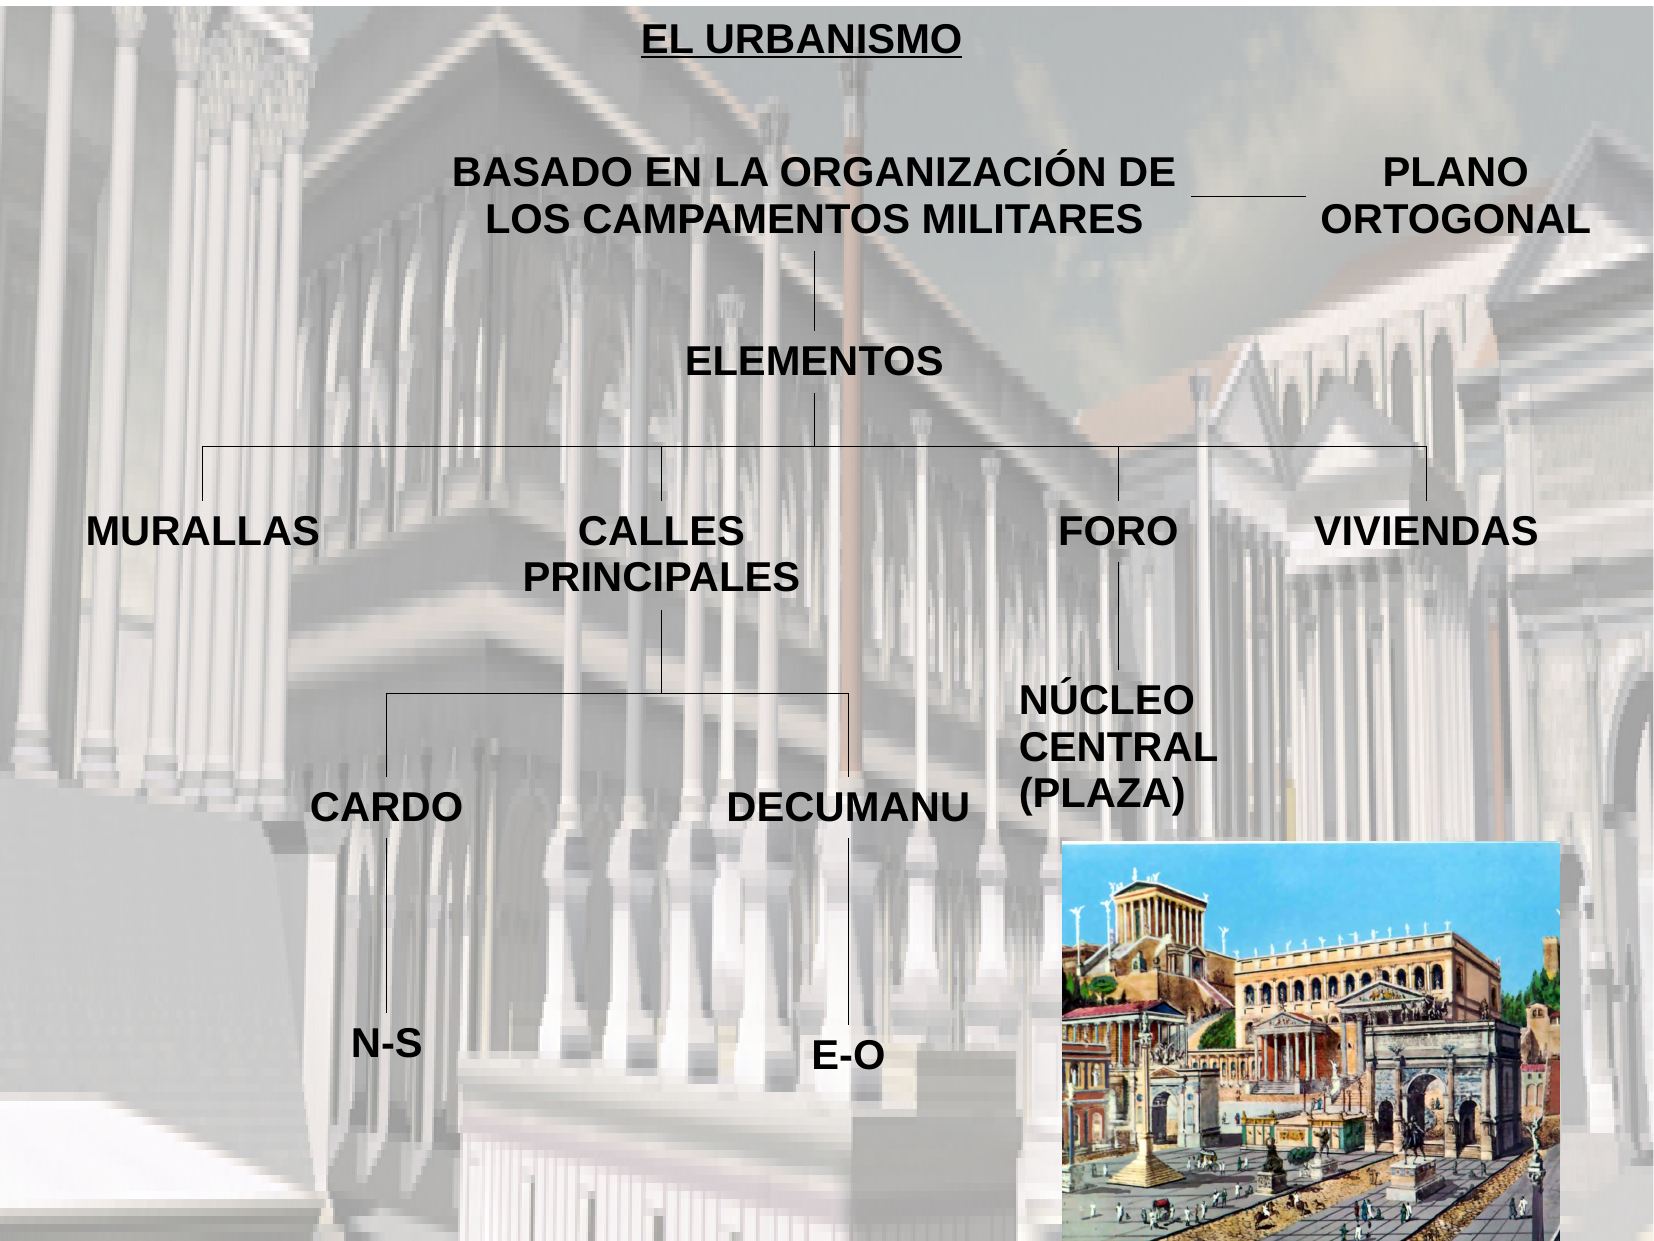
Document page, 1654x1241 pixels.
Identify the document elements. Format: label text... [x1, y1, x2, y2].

text_box ELEMENTOS [670, 330, 959, 394]
text_box CALLES PRINCIPALES [507, 500, 816, 611]
text_box MURALLAS [70, 500, 336, 563]
text_box NÚCLEO CENTRAL (PLAZA) [1003, 669, 1234, 827]
text_box PLANO ORTOGONAL [1305, 141, 1607, 252]
text_box DECUMANU [711, 776, 986, 839]
text_box N-S [336, 1012, 438, 1075]
text_box E-O [796, 1024, 901, 1087]
text_box FORO [1043, 500, 1194, 563]
text_box CARDO [295, 776, 479, 839]
text_box EL URBANISMO [625, 8, 978, 71]
text_box VIVIENDAS [1299, 500, 1554, 563]
text_box BASADO EN LA ORGANIZACIÓN DE LOS CAMPAMENTOS MILITARES [437, 141, 1192, 252]
picture [0, 6, 1654, 1241]
